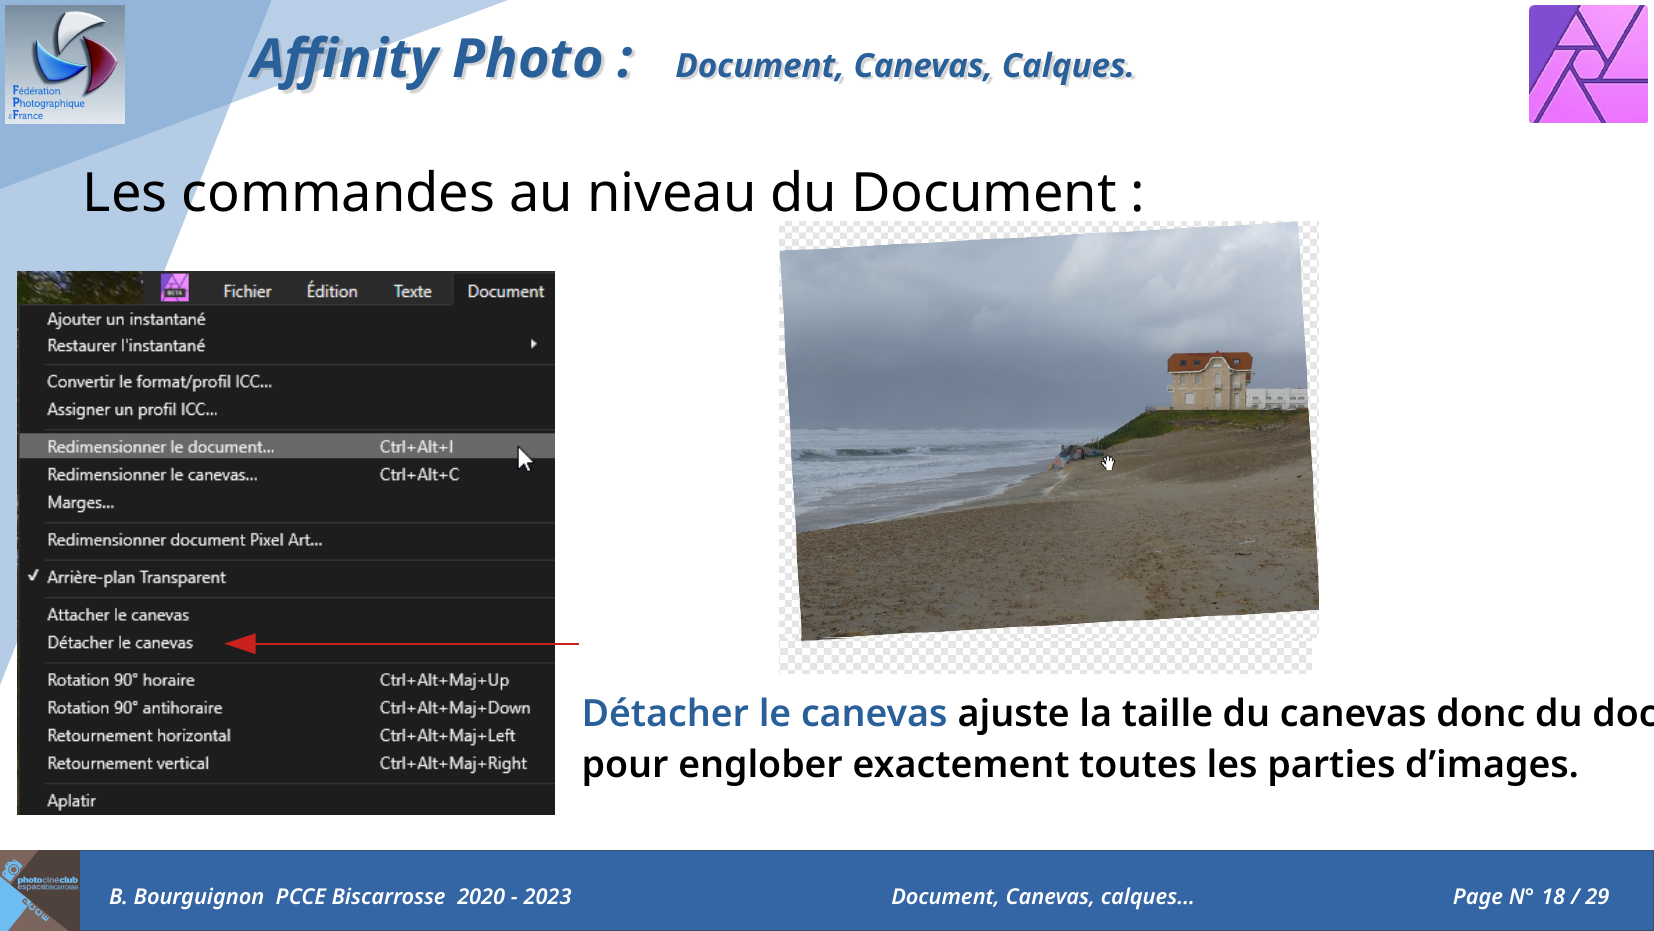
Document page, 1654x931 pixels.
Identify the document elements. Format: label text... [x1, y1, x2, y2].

text_box Détacher le canevas ajuste la taille du canevas donc du document pour englober exactement toutes les parties d’images. [566, 679, 1643, 789]
picture [0, 850, 80, 931]
picture [779, 221, 1319, 674]
picture [5, 5, 125, 124]
list Les commandes au niveau du Document : [82, 153, 1571, 827]
picture [1529, 5, 1648, 123]
picture [17, 271, 555, 815]
